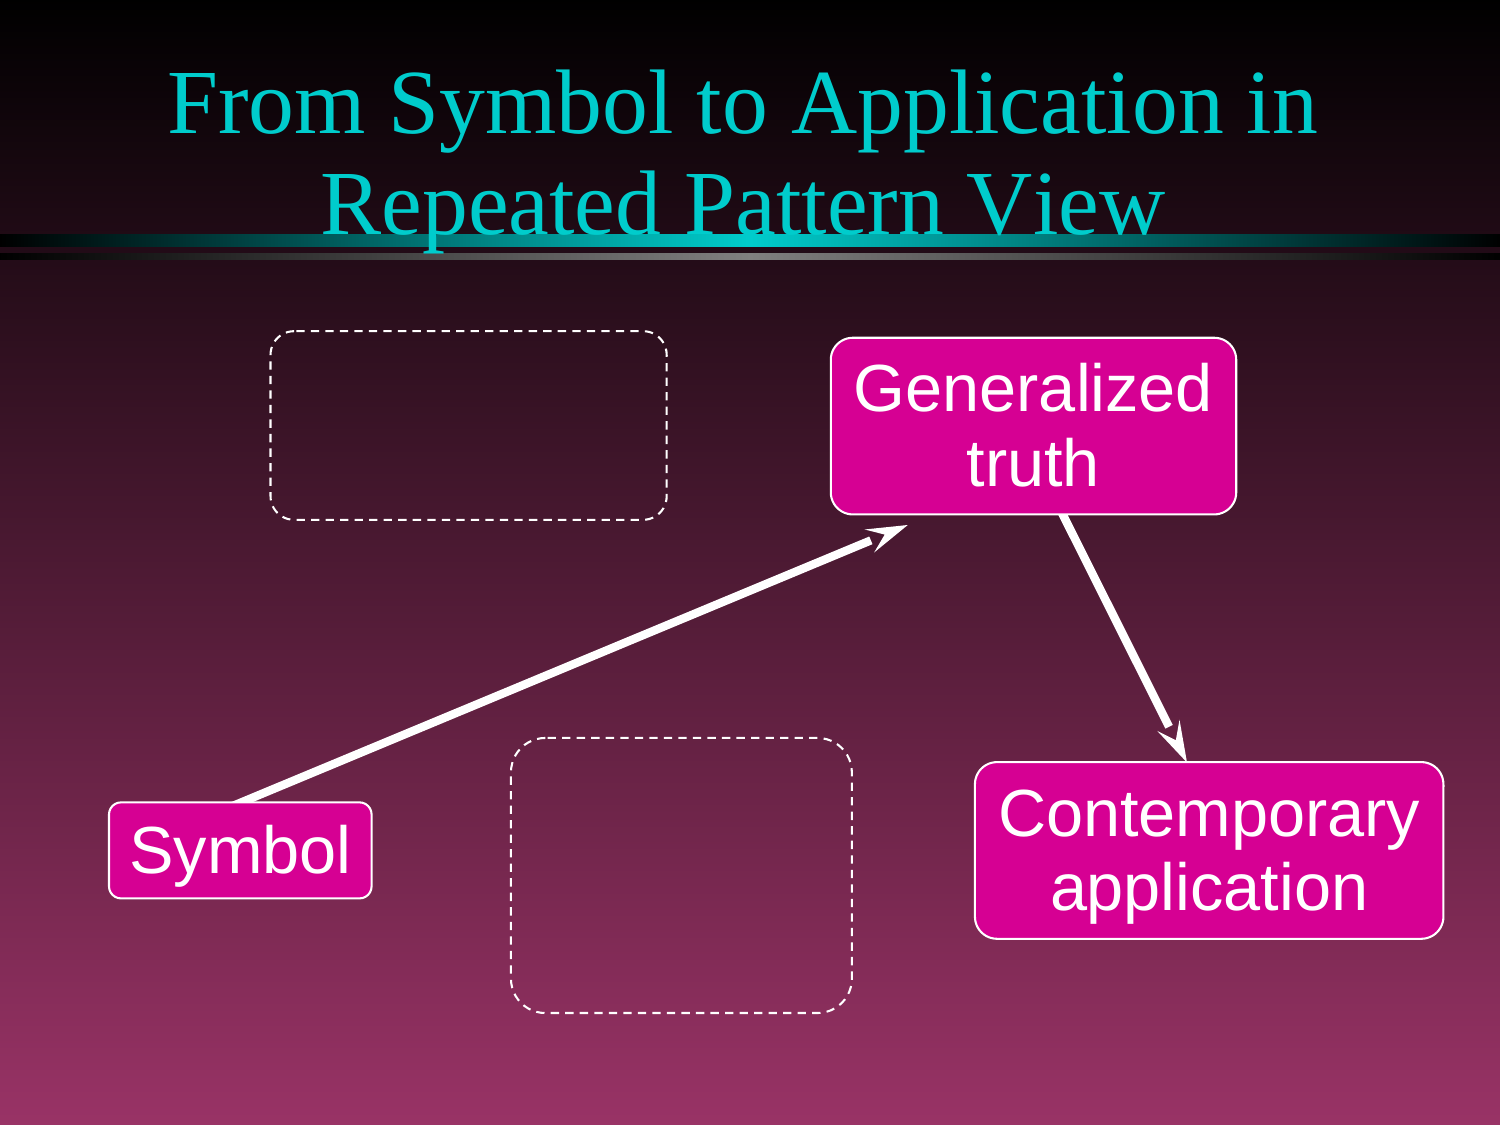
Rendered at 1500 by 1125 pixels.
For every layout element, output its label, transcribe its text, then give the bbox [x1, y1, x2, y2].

title From Symbol to Application in Repeated Pattern View [99, 43, 1388, 263]
text_box Contemporary application [974, 762, 1444, 939]
text_box Generalized truth [830, 337, 1237, 515]
text_box Symbol [109, 802, 372, 899]
